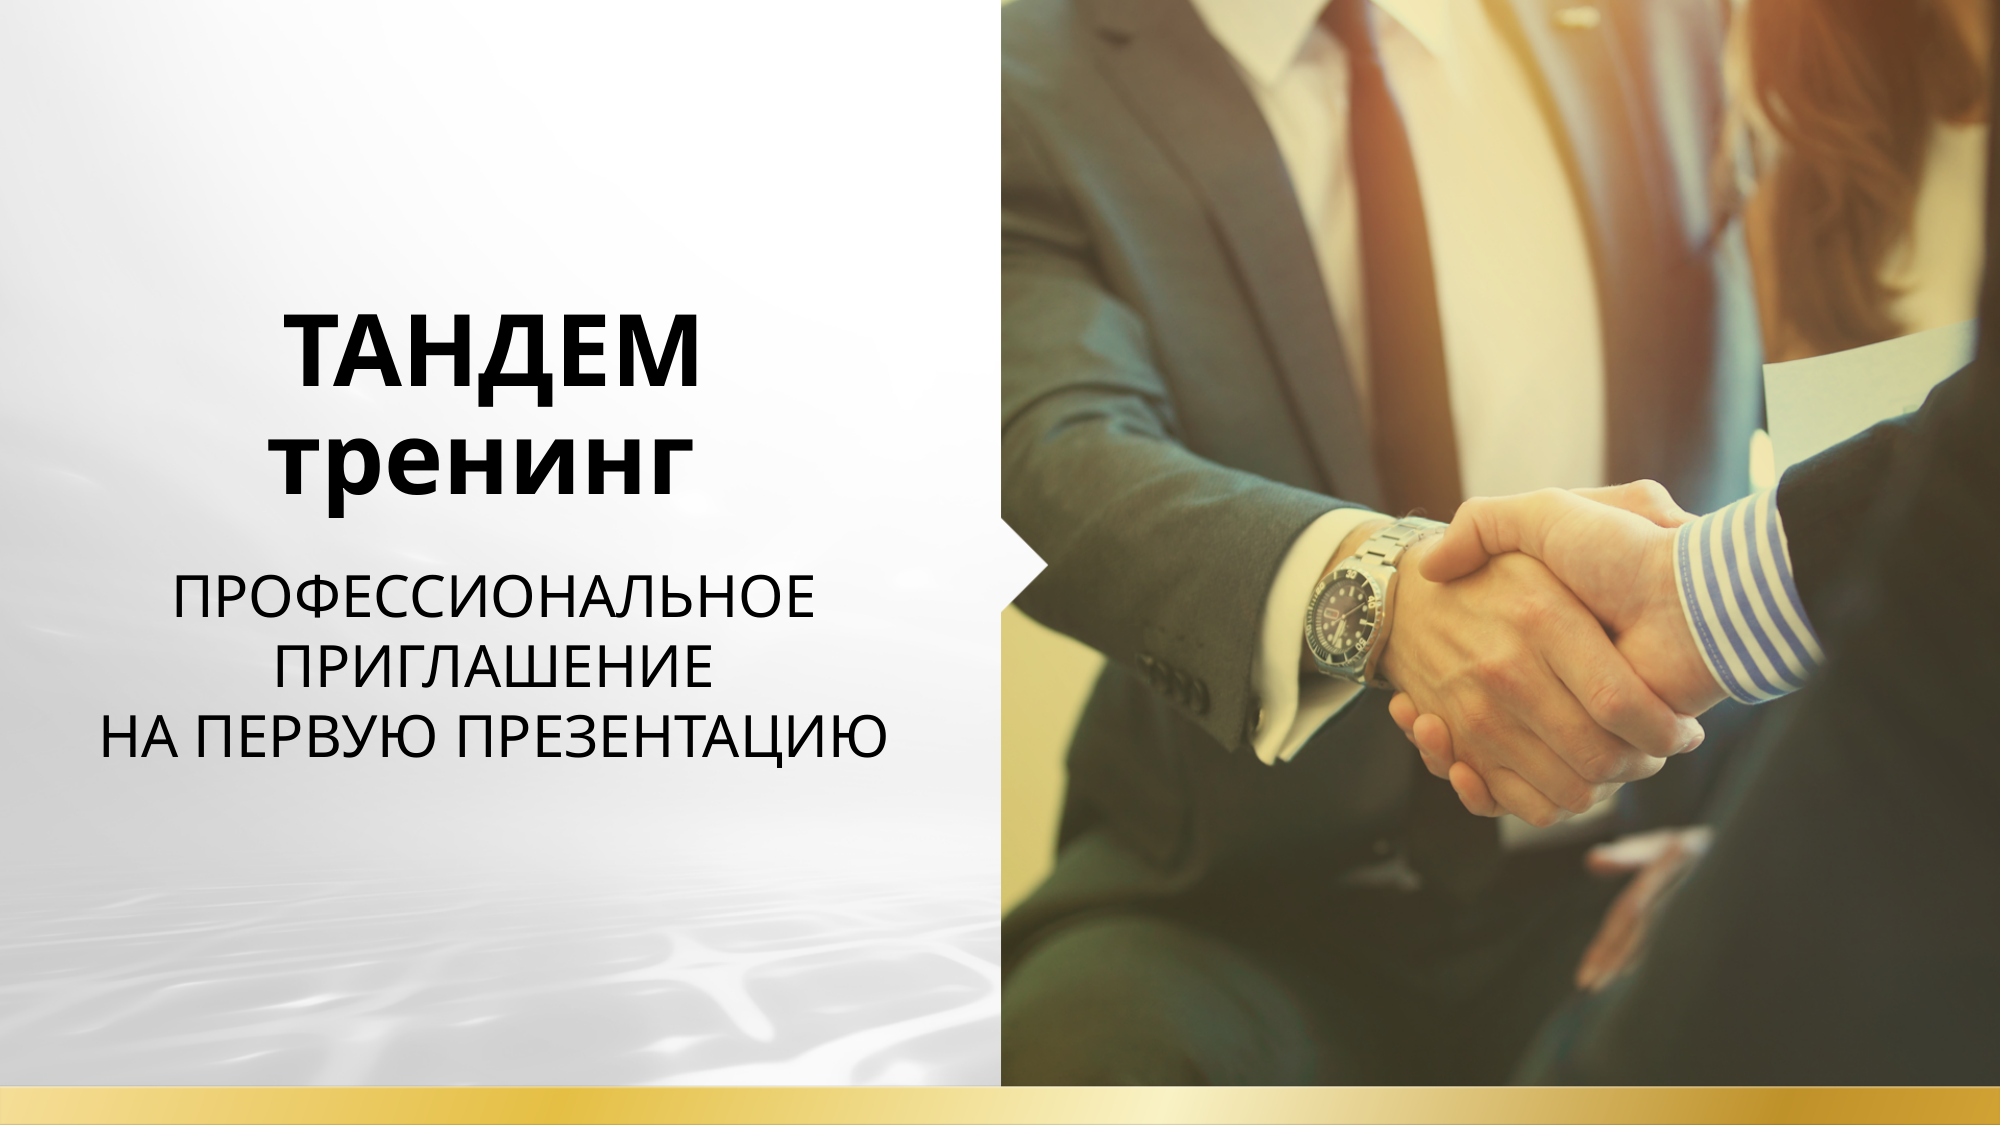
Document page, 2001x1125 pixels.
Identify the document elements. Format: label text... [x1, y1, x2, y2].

text_box ТАНДЕМ тренинг [344, 450, 365, 483]
text_box ТАНДЕМ тренинг [137, 300, 851, 517]
picture [0, 0, 2000, 1125]
text_box ПРОФЕССИОНАЛЬНОЕ ПРИГЛАШЕНИЕ НА ПЕРВУЮ ПРЕЗЕНТАЦИЮ [90, 552, 898, 777]
